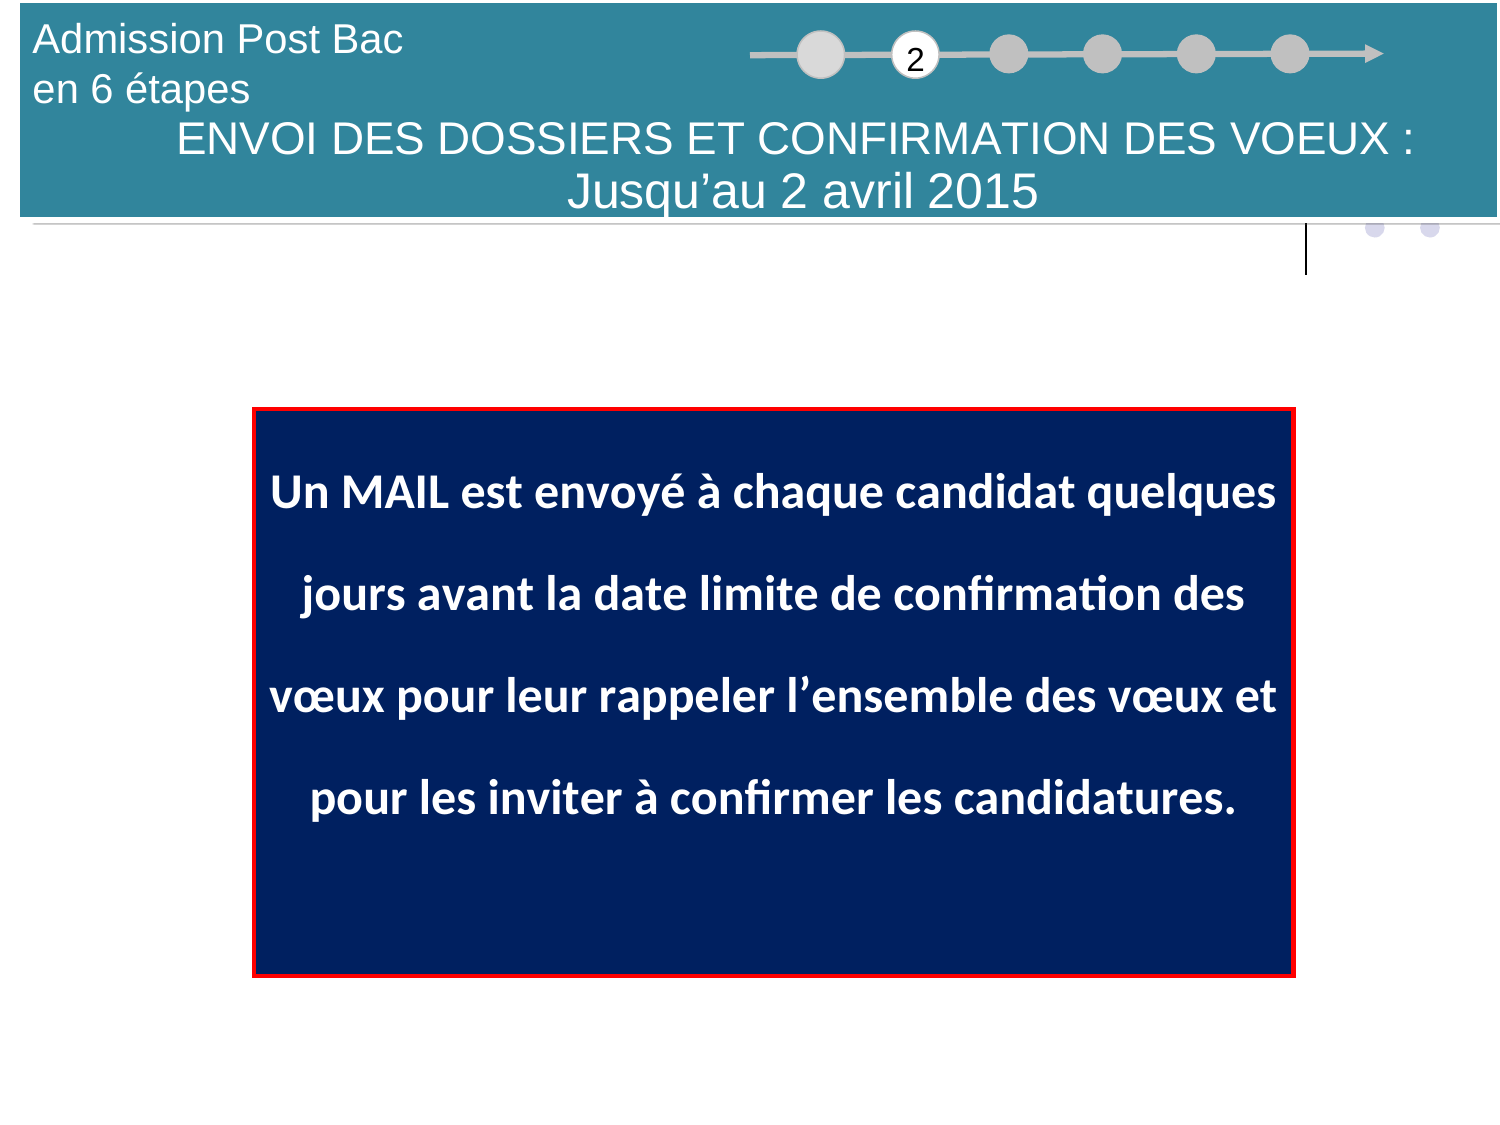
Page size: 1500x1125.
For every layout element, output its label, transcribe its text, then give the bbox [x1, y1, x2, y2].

text_box 2 [891, 30, 939, 78]
text_box Admission Post Bac en 6 étapes [17, 4, 479, 121]
text_box [17, 121, 1500, 221]
text_box [17, 0, 1500, 113]
text_box ENVOI DES DOSSIERS ET CONFIRMATION DES VOEUX : Jusqu’au 2 avril 2015 [105, 113, 1500, 220]
text_box Un MAIL est envoyé à chaque candidat quelques jours avant la date limite de confirmation des vœux pour leur rappeler l’ensemble des vœux et pour les inviter à confirmer les candidatures. [253, 408, 1294, 977]
text_box 2 envoi des dossiers et confirmation des vœux [141, 78, 1492, 134]
